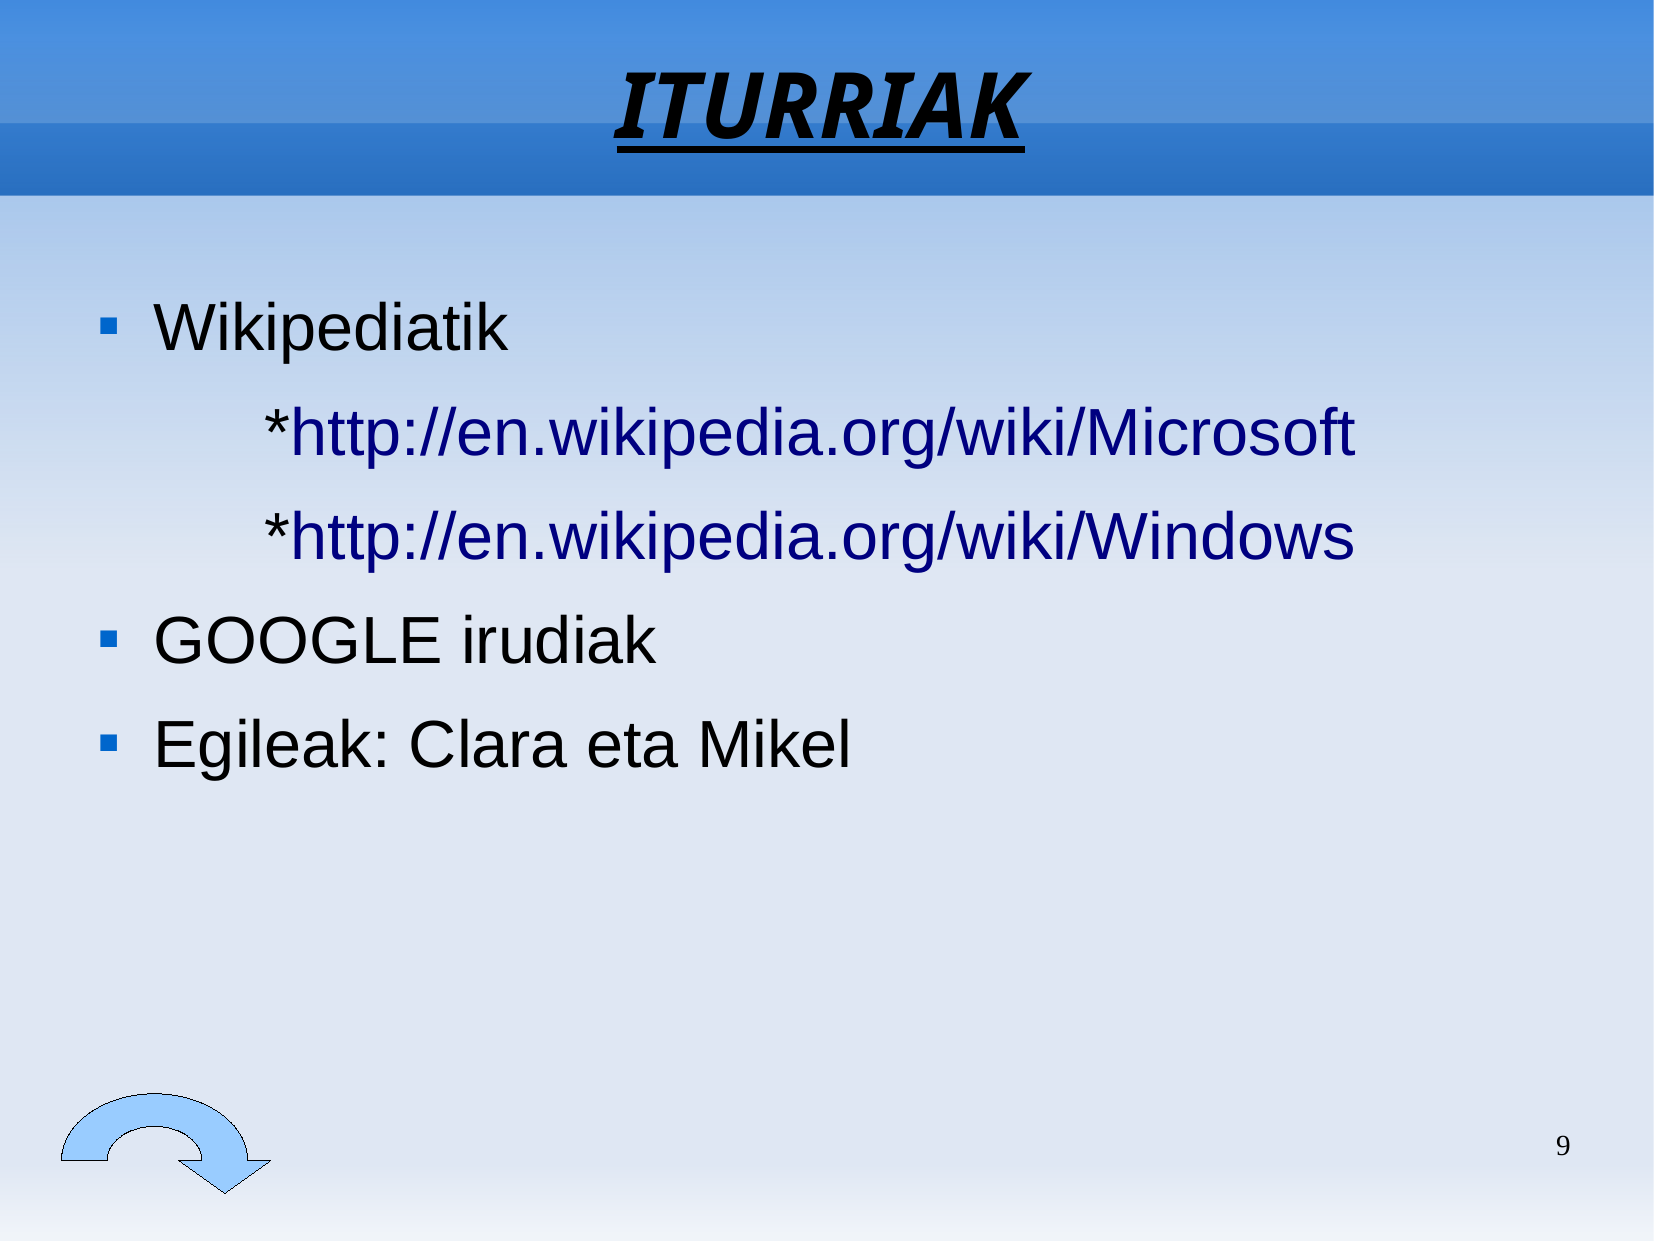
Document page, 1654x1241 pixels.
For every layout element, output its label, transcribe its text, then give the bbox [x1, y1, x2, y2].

list Wikipediatik *http://en.wikipedia.org/wiki/Microsoft *http://en.wikipedia.org/wiki/Windows GOOGLE irudiak Egileak: Clara eta Mikel [82, 290, 1571, 1094]
title ITURRIAK [76, 0, 1565, 208]
text_box [61, 1093, 271, 1194]
picture [0, 0, 1654, 1241]
